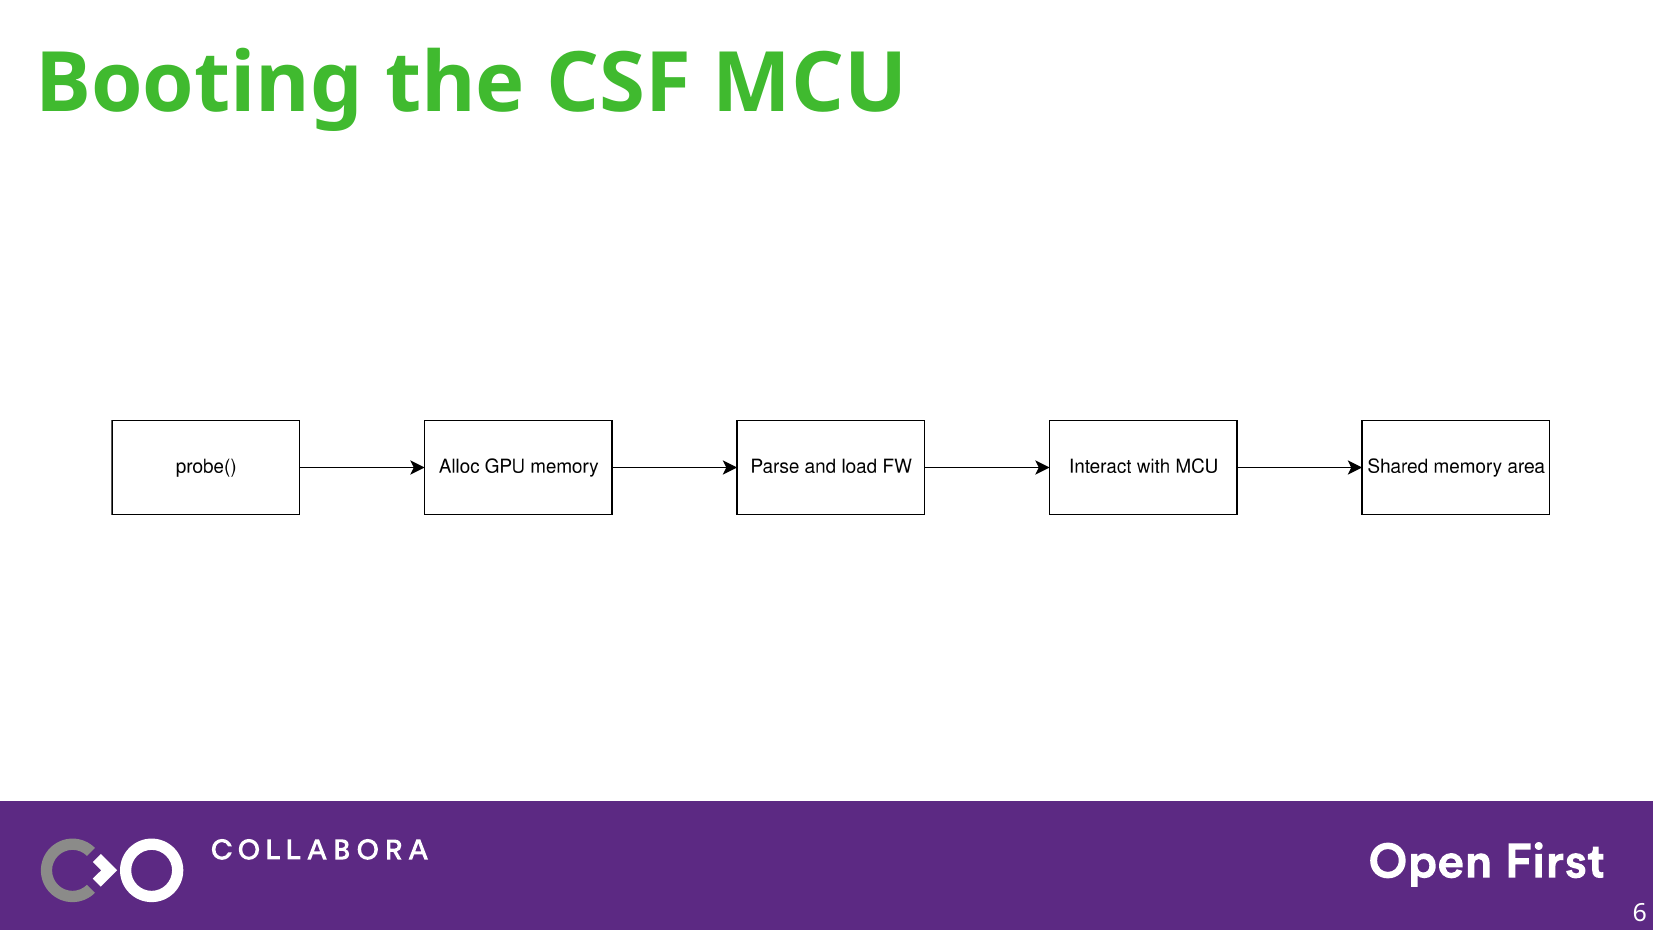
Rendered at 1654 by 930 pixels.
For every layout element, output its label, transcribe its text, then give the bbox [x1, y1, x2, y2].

picture [111, 419, 1551, 516]
title Booting the CSF MCU [35, 28, 1608, 192]
